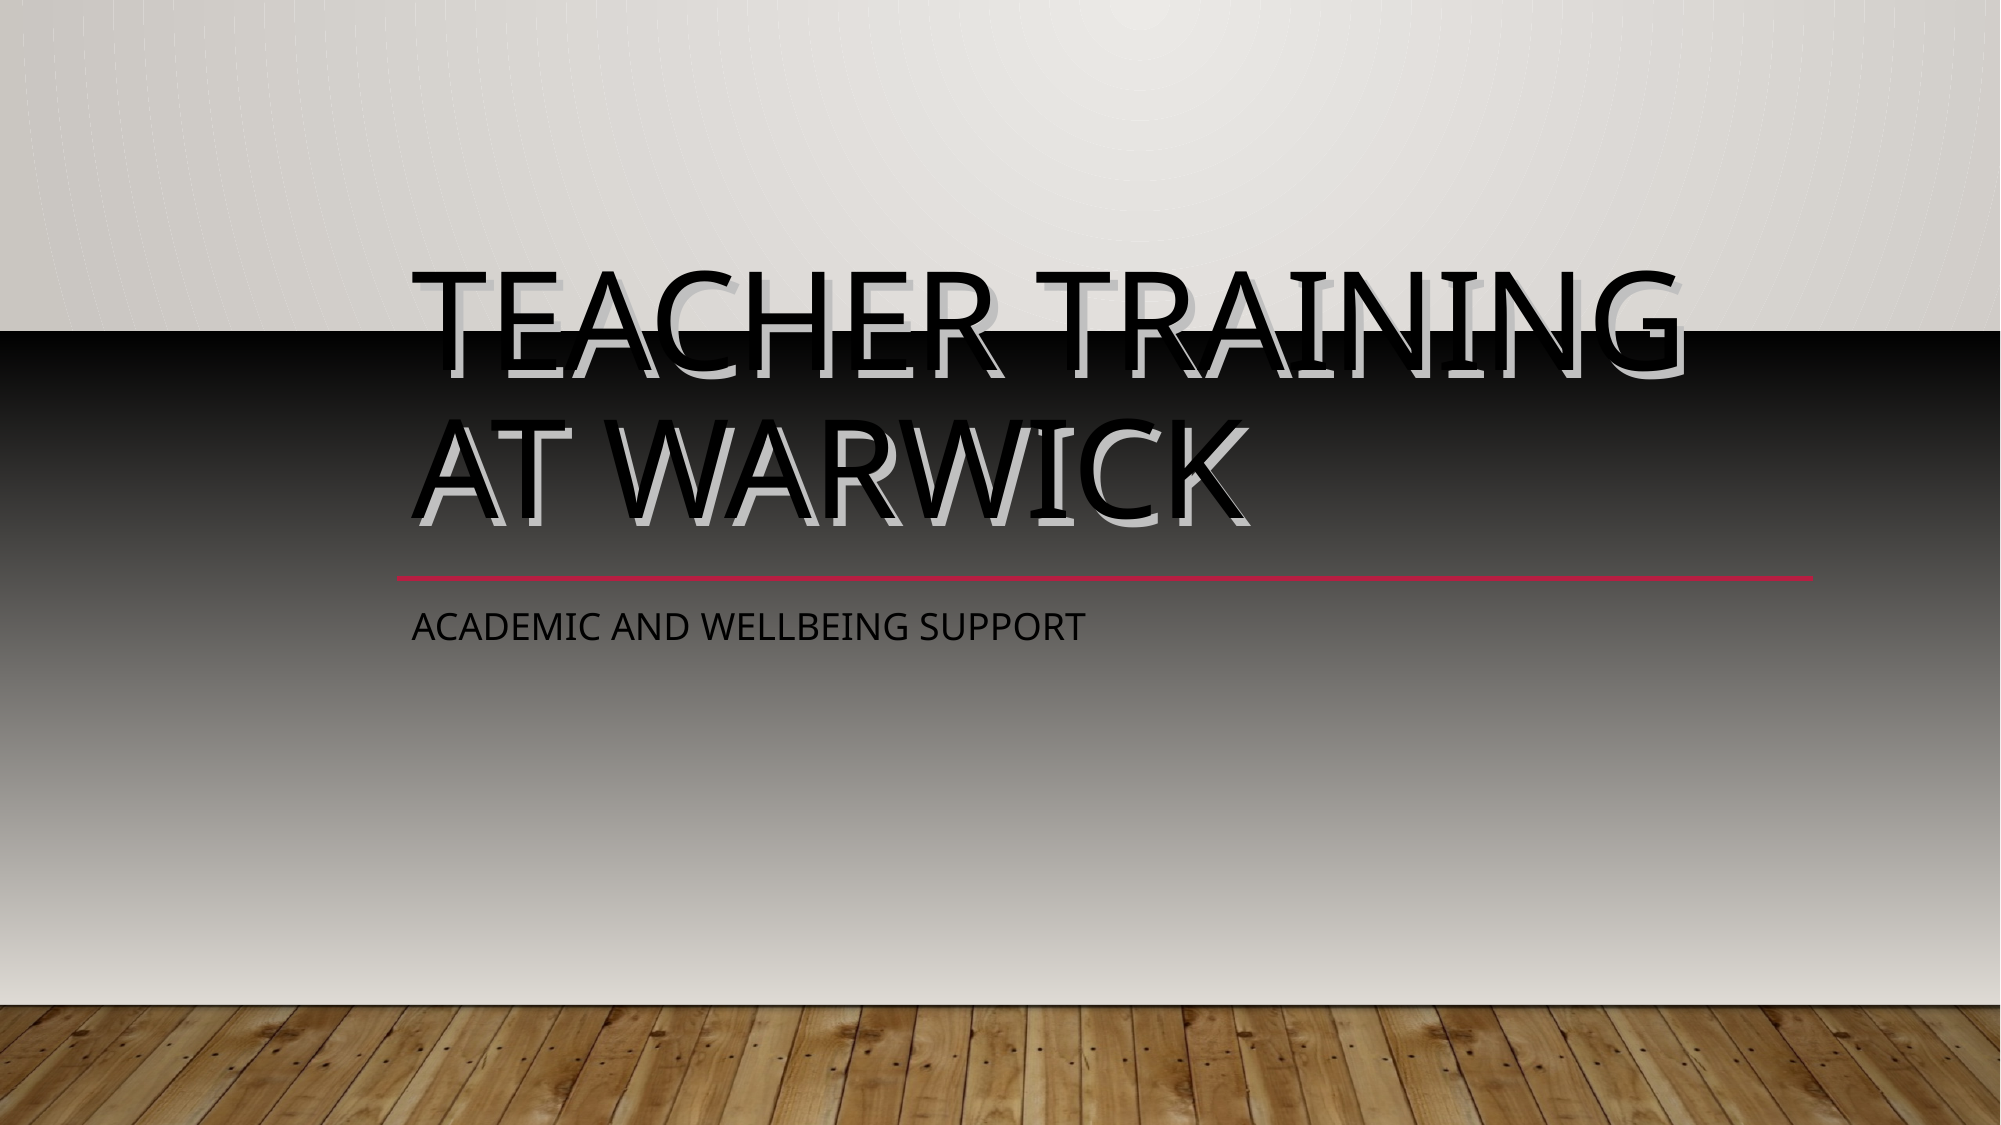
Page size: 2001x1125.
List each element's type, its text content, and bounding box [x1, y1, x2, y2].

subtitle ACADEMIC and Wellbeing support [396, 579, 1814, 740]
title Teacher Training at Warwick [396, 131, 1814, 549]
